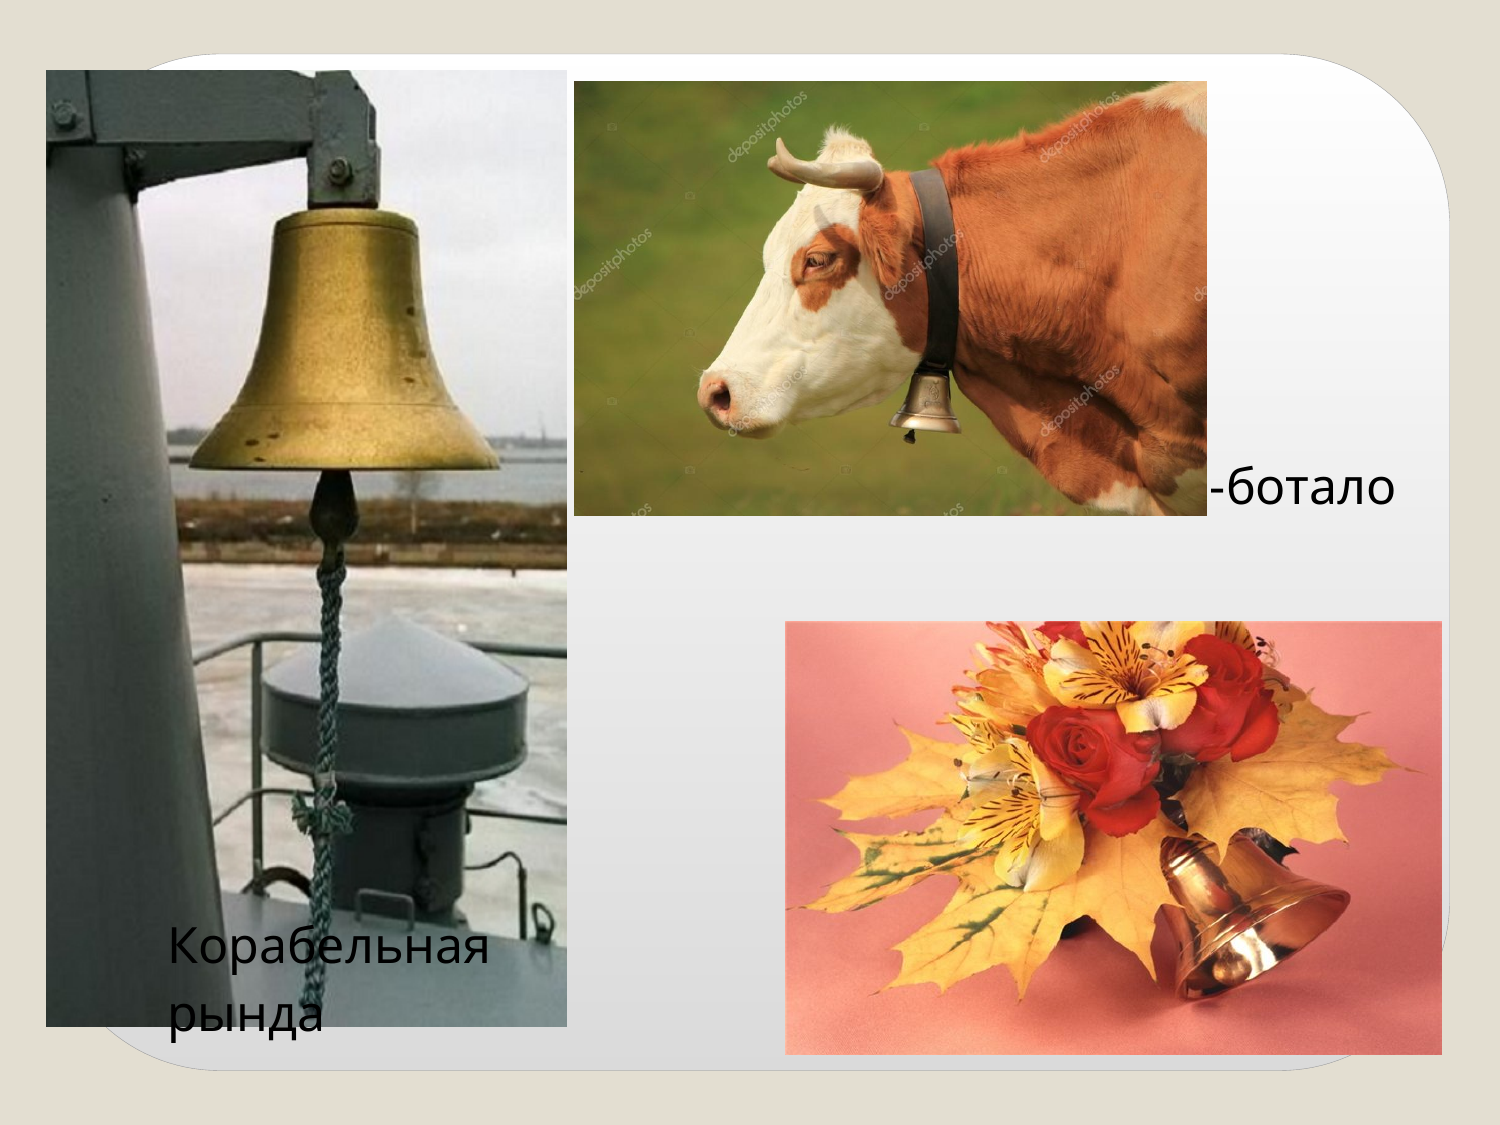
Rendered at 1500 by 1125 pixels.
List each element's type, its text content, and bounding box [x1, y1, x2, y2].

picture [46, 70, 567, 1027]
text_box Корабельная рында [152, 902, 657, 1054]
picture [785, 621, 1442, 1055]
picture [574, 82, 1207, 516]
text_box -ботало [1195, 443, 1430, 527]
